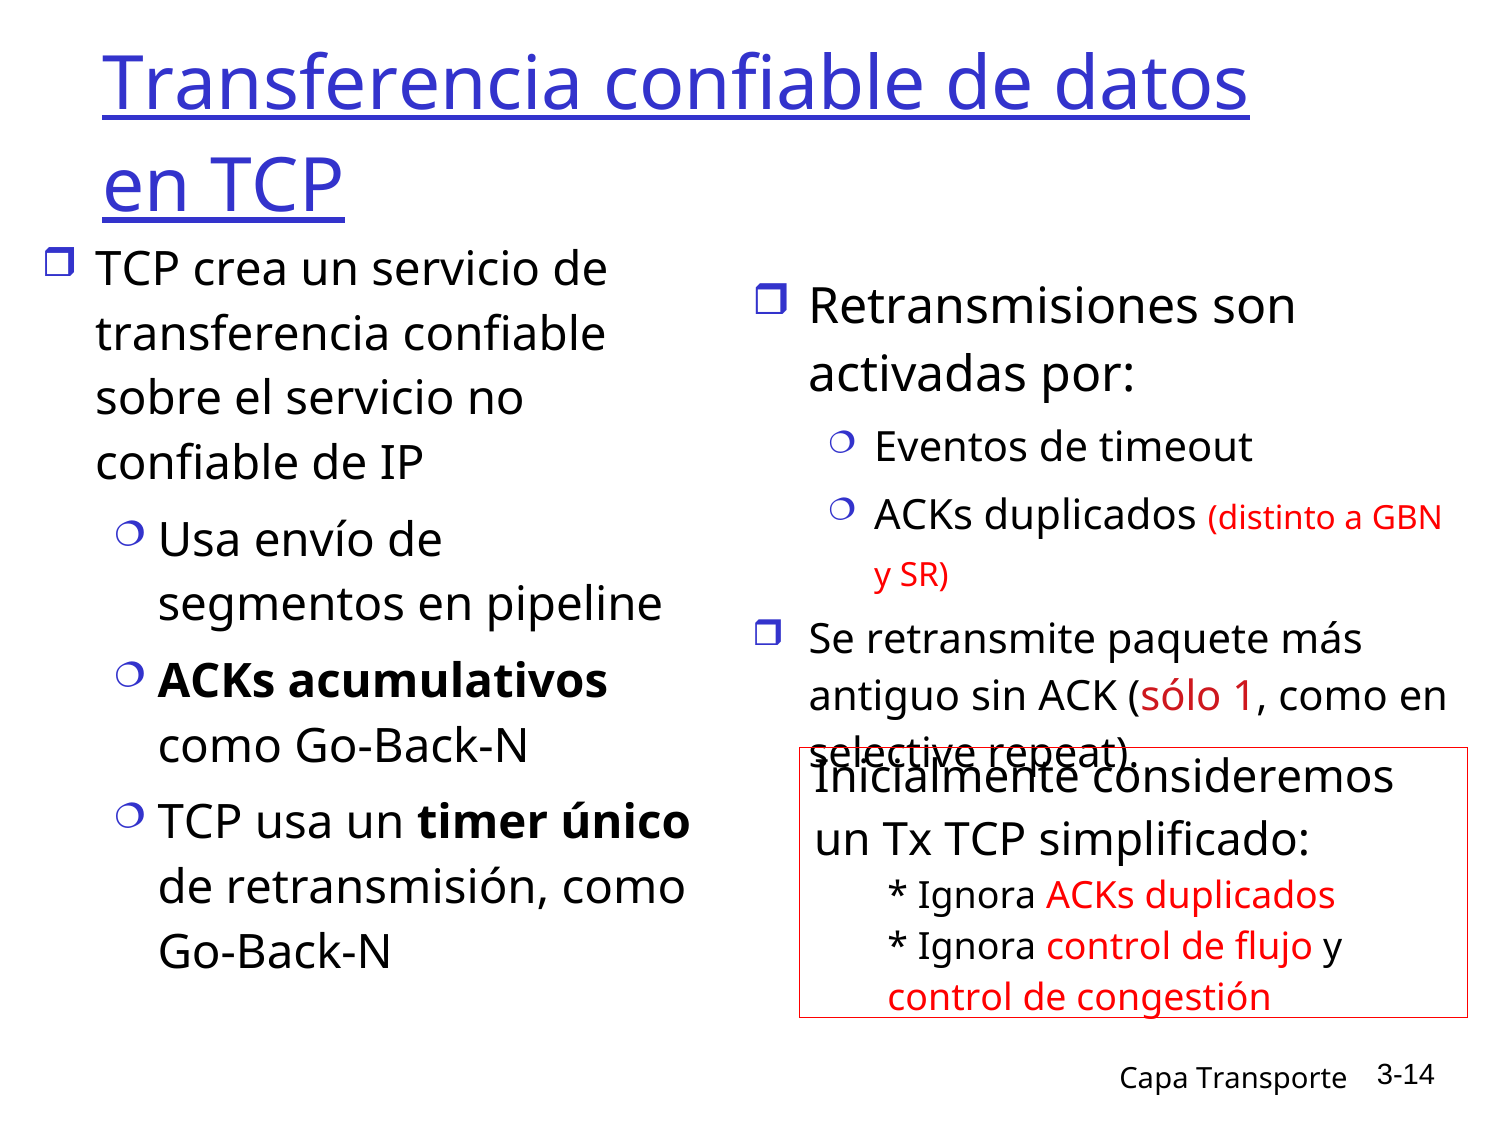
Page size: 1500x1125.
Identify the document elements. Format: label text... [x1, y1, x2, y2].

title Transferencia confiable de datos en TCP [87, 36, 1363, 227]
text_box Inicialmente consideremos un Tx TCP simplificado: * Ignora ACKs duplicados * Ignora control de flujo y control de congestión [799, 747, 1468, 1018]
list Retransmisiones son activadas por: Eventos de timeout ACKs duplicados (distinto a GBN y SR) Se retransmite paquete más antiguo sin ACK (sólo 1, como en selective repeat). [737, 262, 1470, 788]
list TCP crea un servicio de transferencia confiable sobre el servicio no confiable de IP Usa envío de segmentos en pipeline ACKs acumulativos como Go-Back-N TCP usa un timer único de retransmisión, como Go-Back-N [27, 227, 713, 1089]
